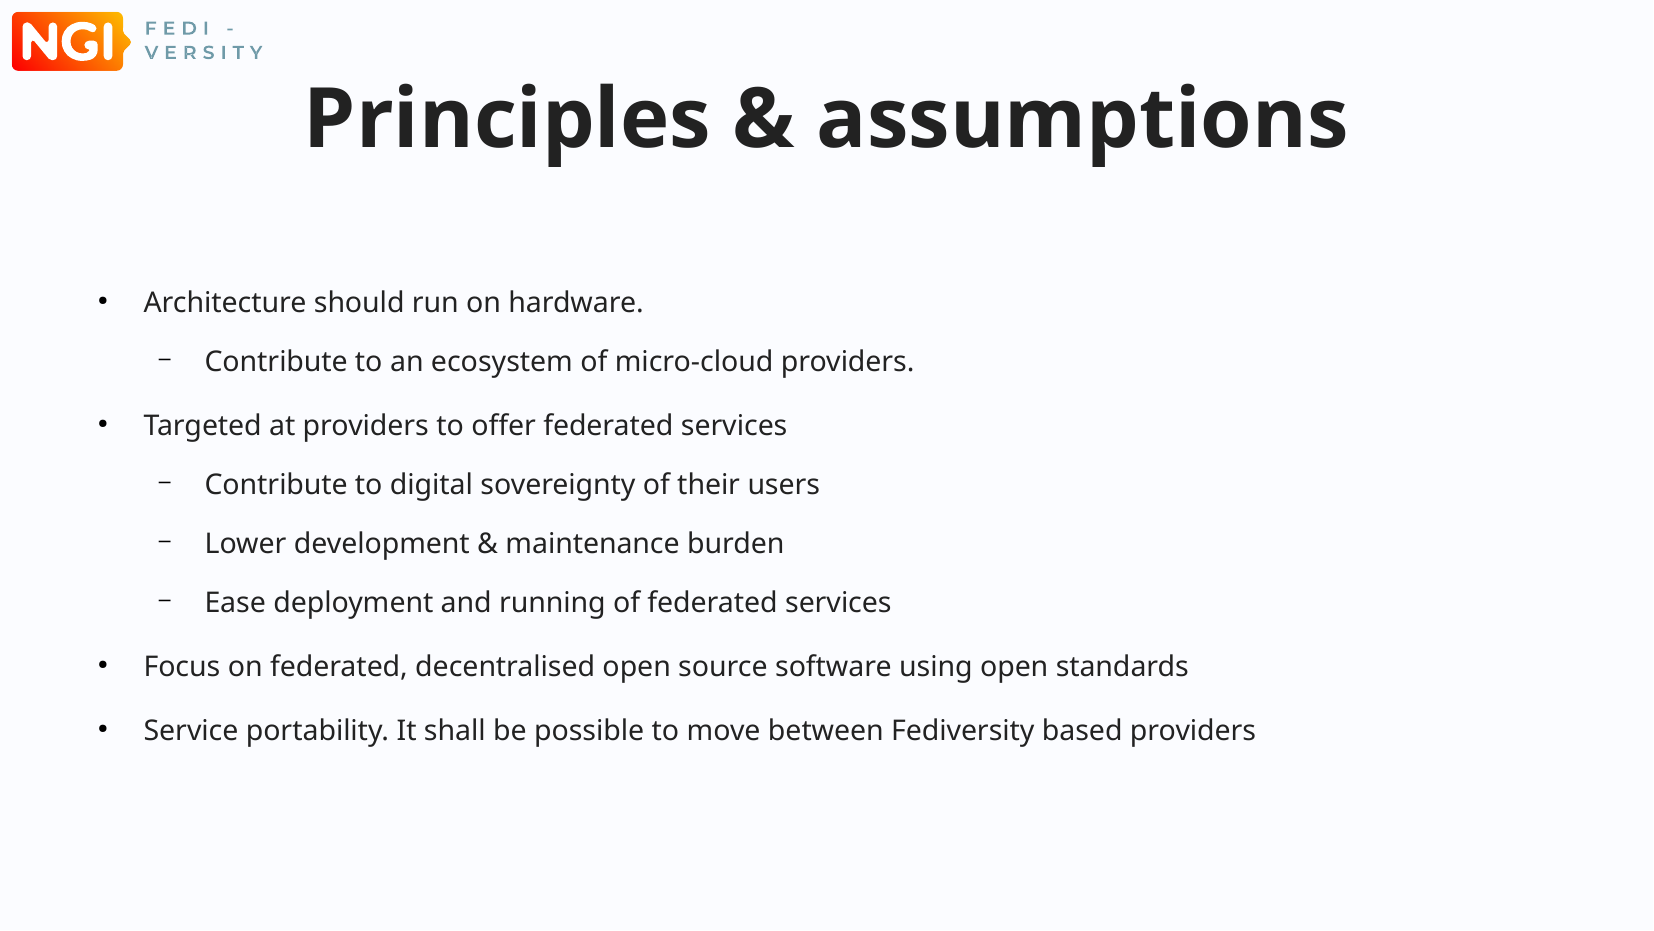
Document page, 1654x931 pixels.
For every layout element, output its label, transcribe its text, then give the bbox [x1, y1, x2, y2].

title Principles & assumptions [82, 37, 1571, 193]
list Architecture should run on hardware. Contribute to an ecosystem of micro-cloud providers. Targeted at providers to offer federated services Contribute to digital sovereignty of their users Lower development & maintenance burden Ease deployment and running of federated services Focus on federated, decentralised open source software using open standards Service portability. It shall be possible to move between Fediversity based providers [82, 217, 1571, 758]
